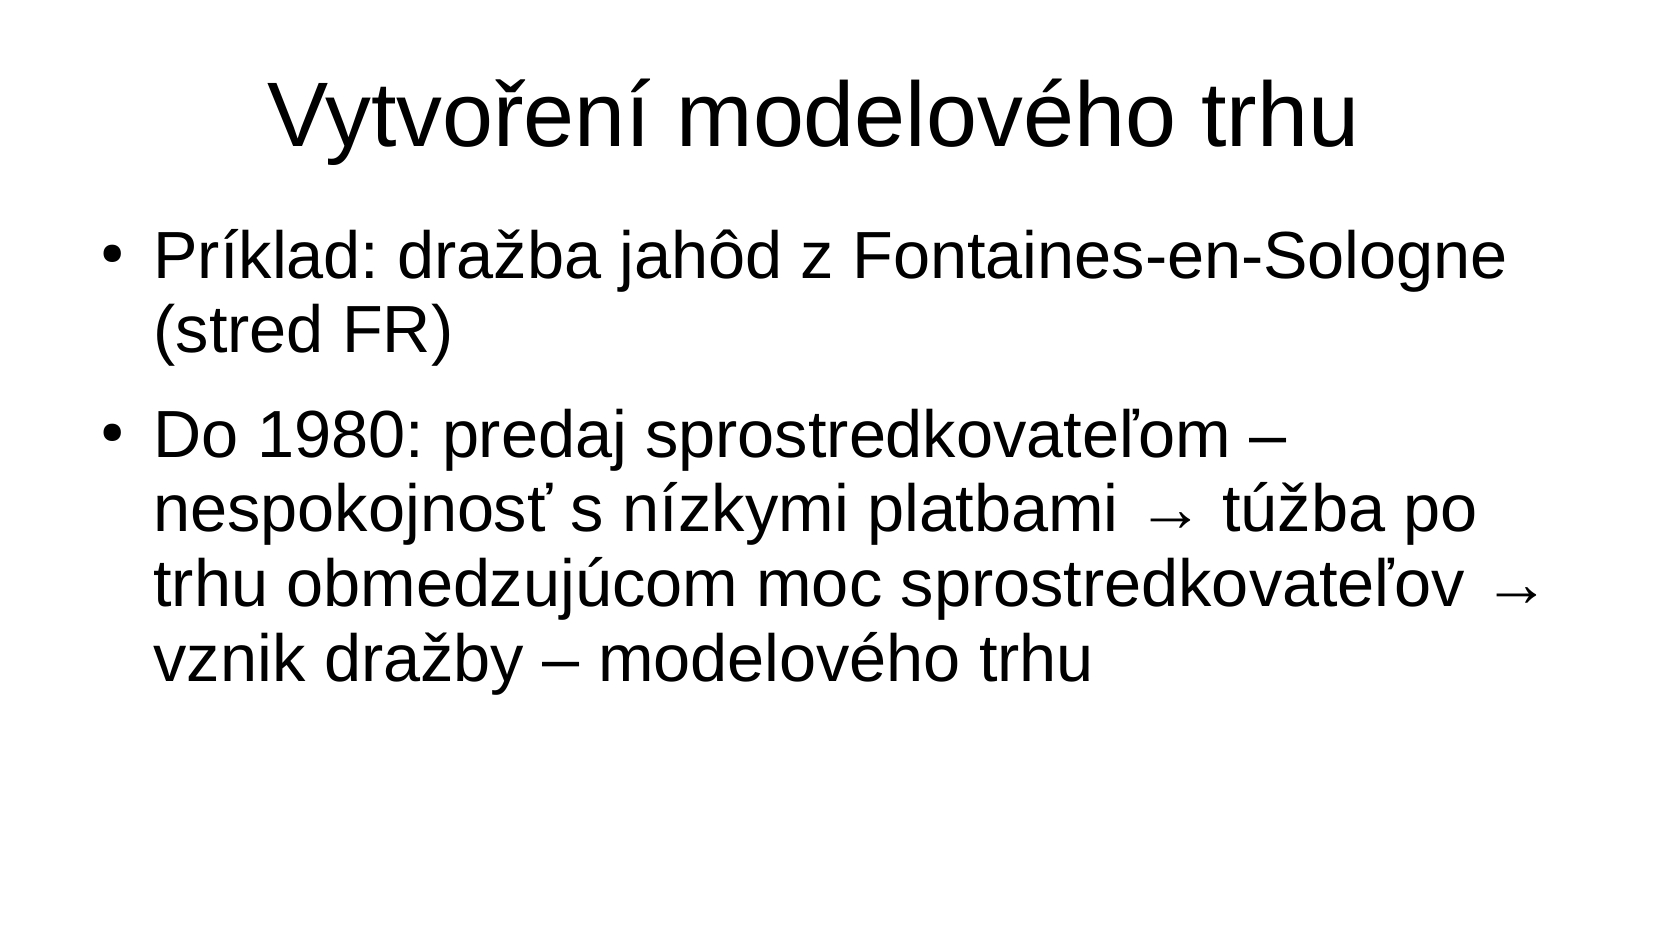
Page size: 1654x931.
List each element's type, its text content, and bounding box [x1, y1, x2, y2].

list Príklad: dražba jahôd z Fontaines-en-Sologne (stred FR) Do 1980: predaj sprostredkovateľom – nespokojnosť s nízkymi platbami → túžba po trhu obmedzujúcom moc sprostredkovateľov → vznik dražby – modelového trhu [82, 217, 1571, 758]
title Vytvoření modelového trhu [82, 37, 1571, 193]
